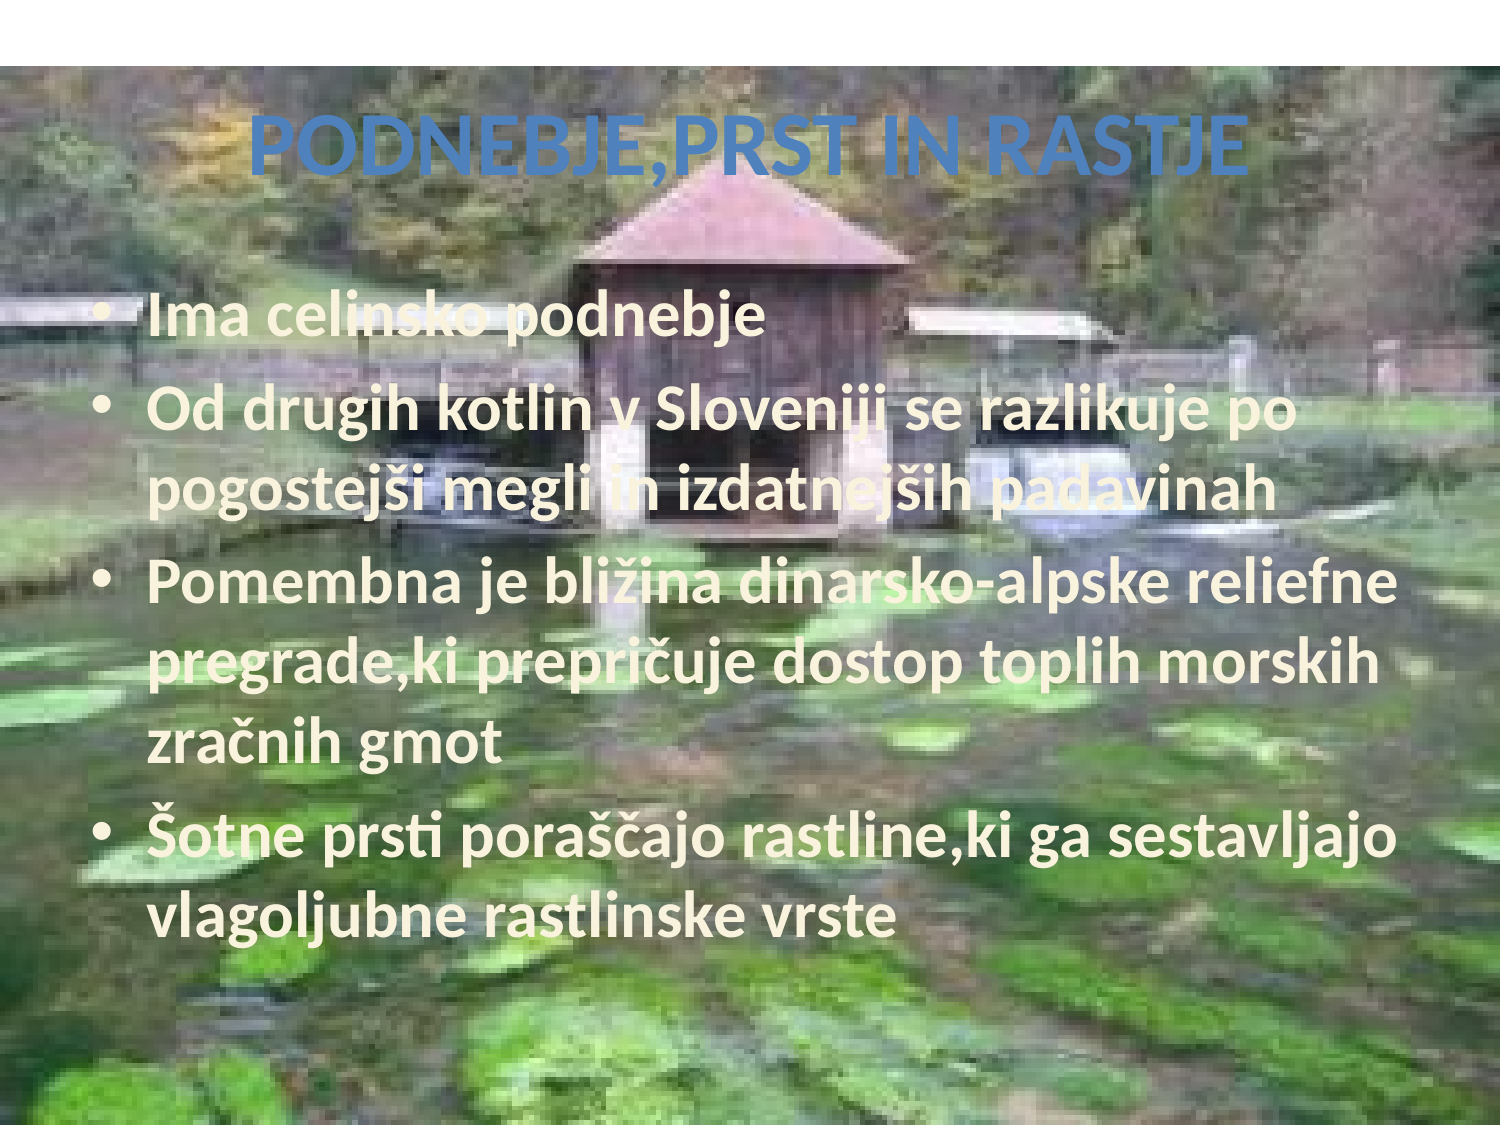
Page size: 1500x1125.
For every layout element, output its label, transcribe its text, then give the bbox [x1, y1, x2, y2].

title Podnebje,prst in rastje [75, 45, 1425, 233]
list Ima celinsko podnebje Od drugih kotlin v Sloveniji se razlikuje po pogostejši megli in izdatnejših padavinah Pomembna je bližina dinarsko-alpske reliefne pregrade,ki prepričuje dostop toplih morskih zračnih gmot Šotne prsti poraščajo rastline,ki ga sestavljajo vlagoljubne rastlinske vrste [75, 262, 1425, 1005]
picture [0, 66, 1500, 1125]
